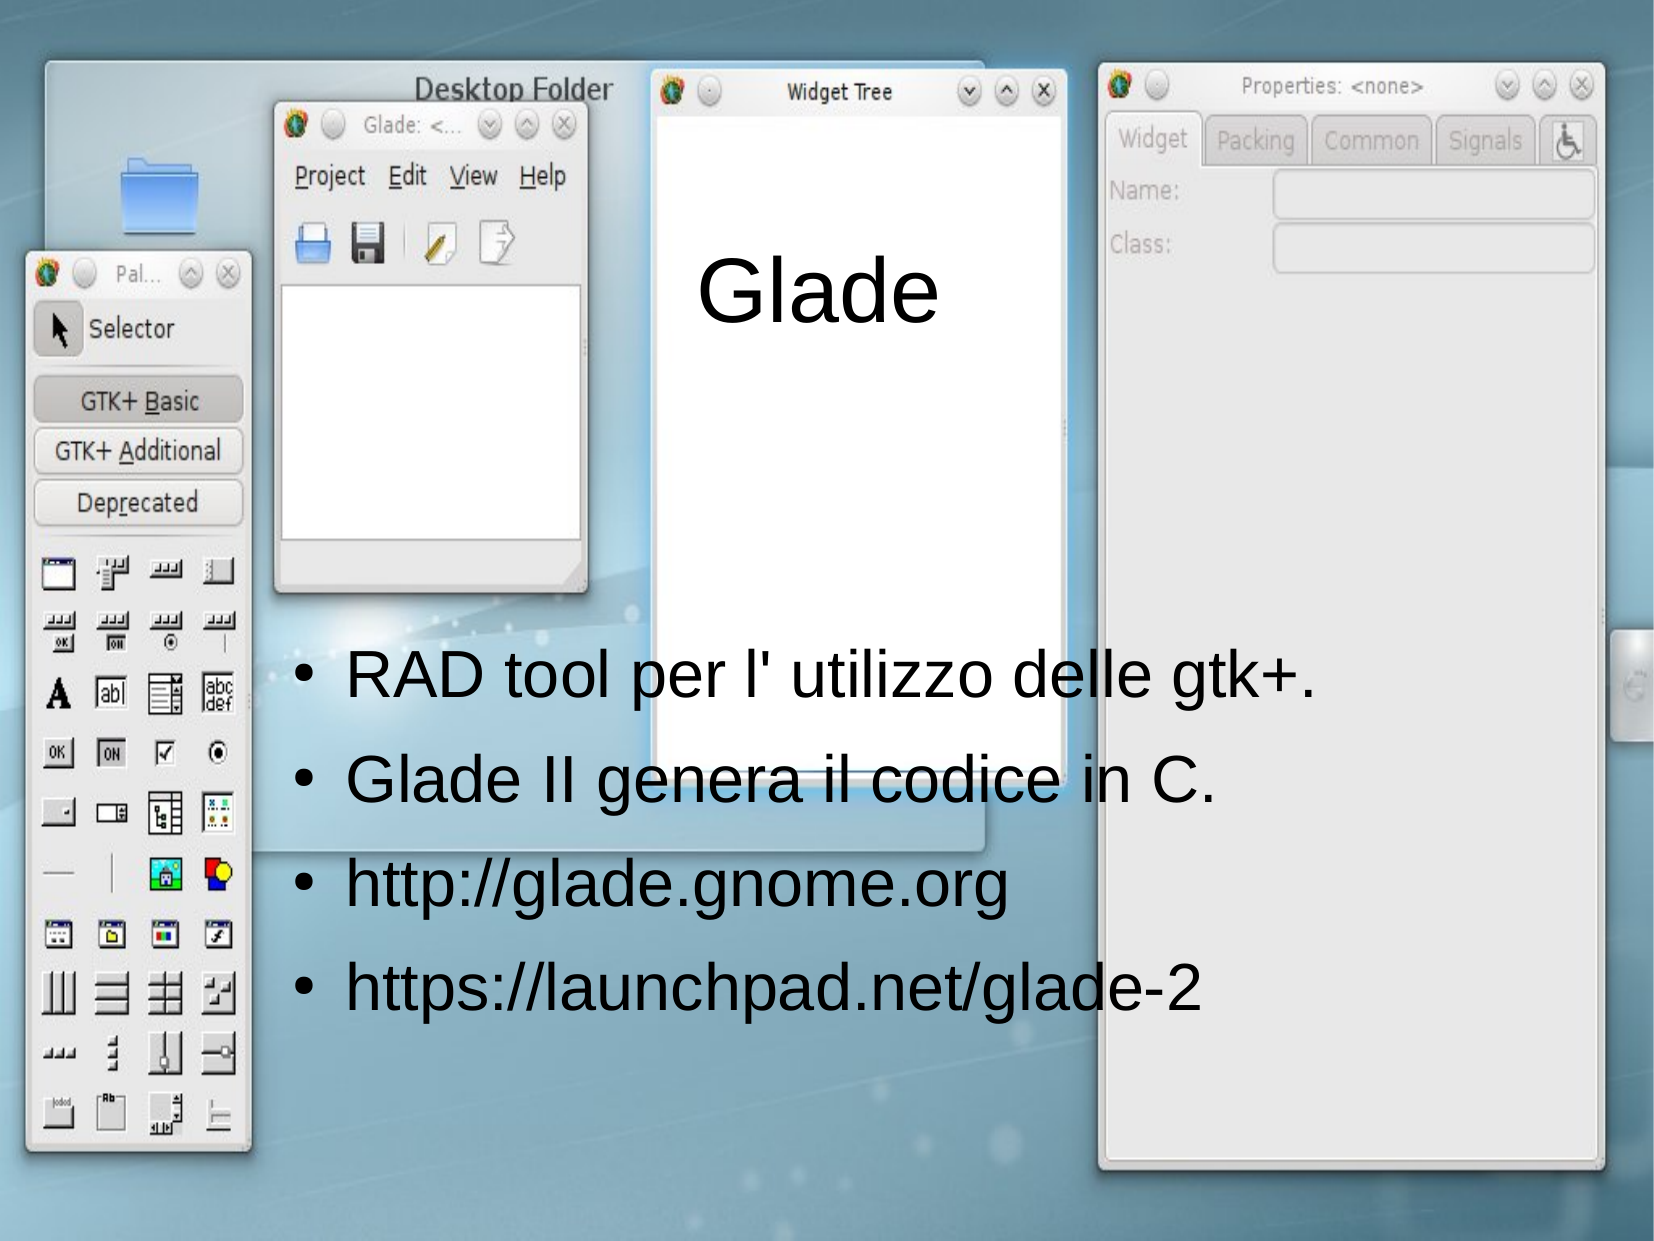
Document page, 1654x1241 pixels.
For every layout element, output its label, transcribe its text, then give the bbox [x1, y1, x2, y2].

title Glade [75, 187, 1564, 395]
list RAD tool per l' utilizzo delle gtk+. Glade II genera il codice in C. http://glade.gnome.org https://launchpad.net/glade-2 [274, 637, 1654, 1241]
picture [0, 0, 1654, 1241]
